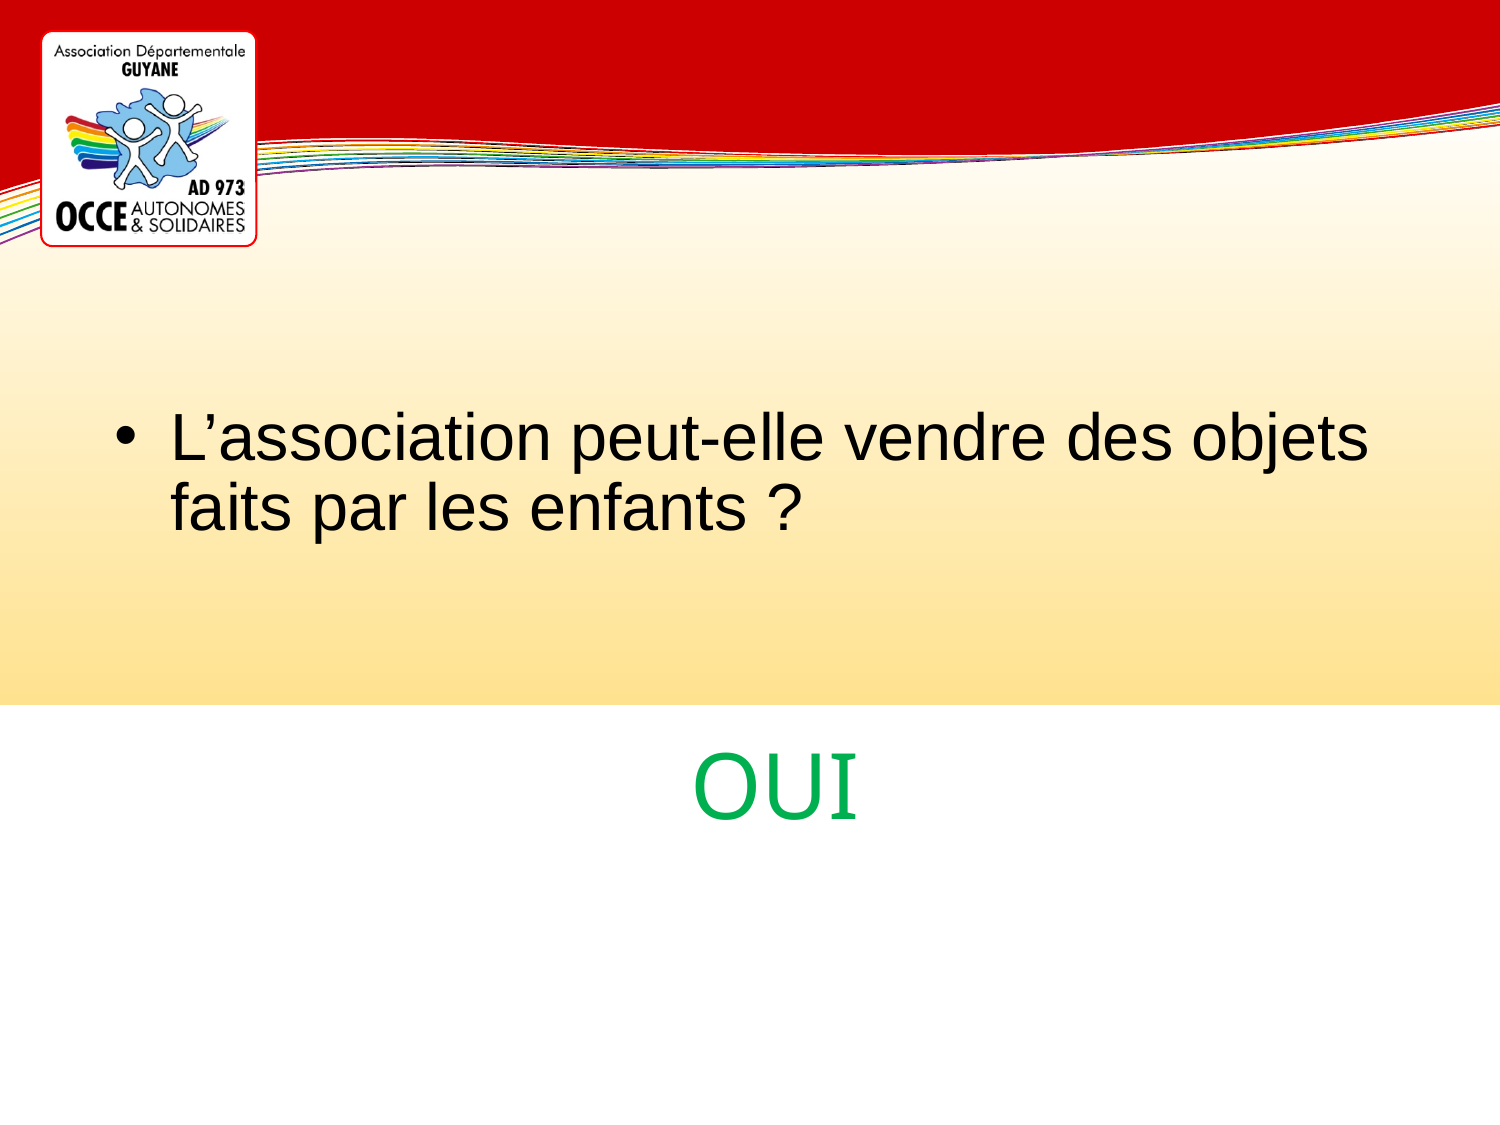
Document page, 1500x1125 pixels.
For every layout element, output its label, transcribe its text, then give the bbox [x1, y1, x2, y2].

list L’association peut-elle vendre des objets faits par les enfants ? OUI [100, 397, 1451, 929]
picture [54, 44, 245, 234]
